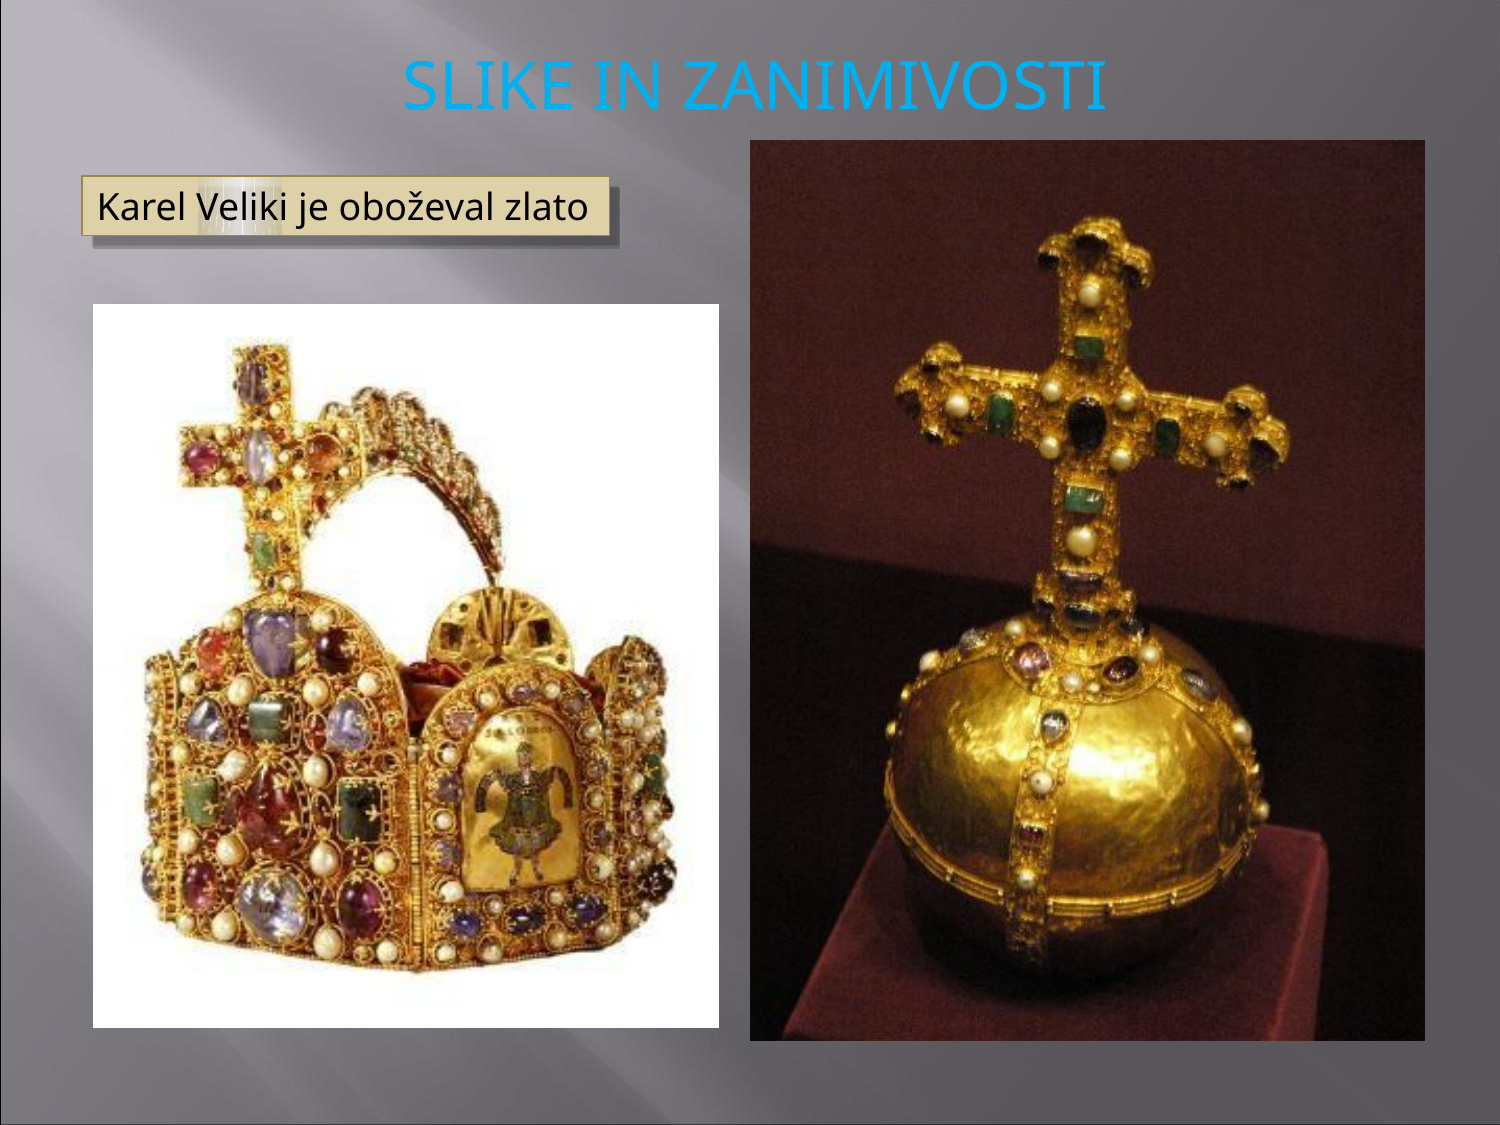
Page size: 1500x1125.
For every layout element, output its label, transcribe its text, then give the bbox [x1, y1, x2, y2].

text_box SLIKE IN ZANIMIVOSTI [105, 35, 1407, 210]
picture [0, 0, 1500, 1125]
text_box Karel Veliki je oboževal zlato [81, 175, 610, 236]
